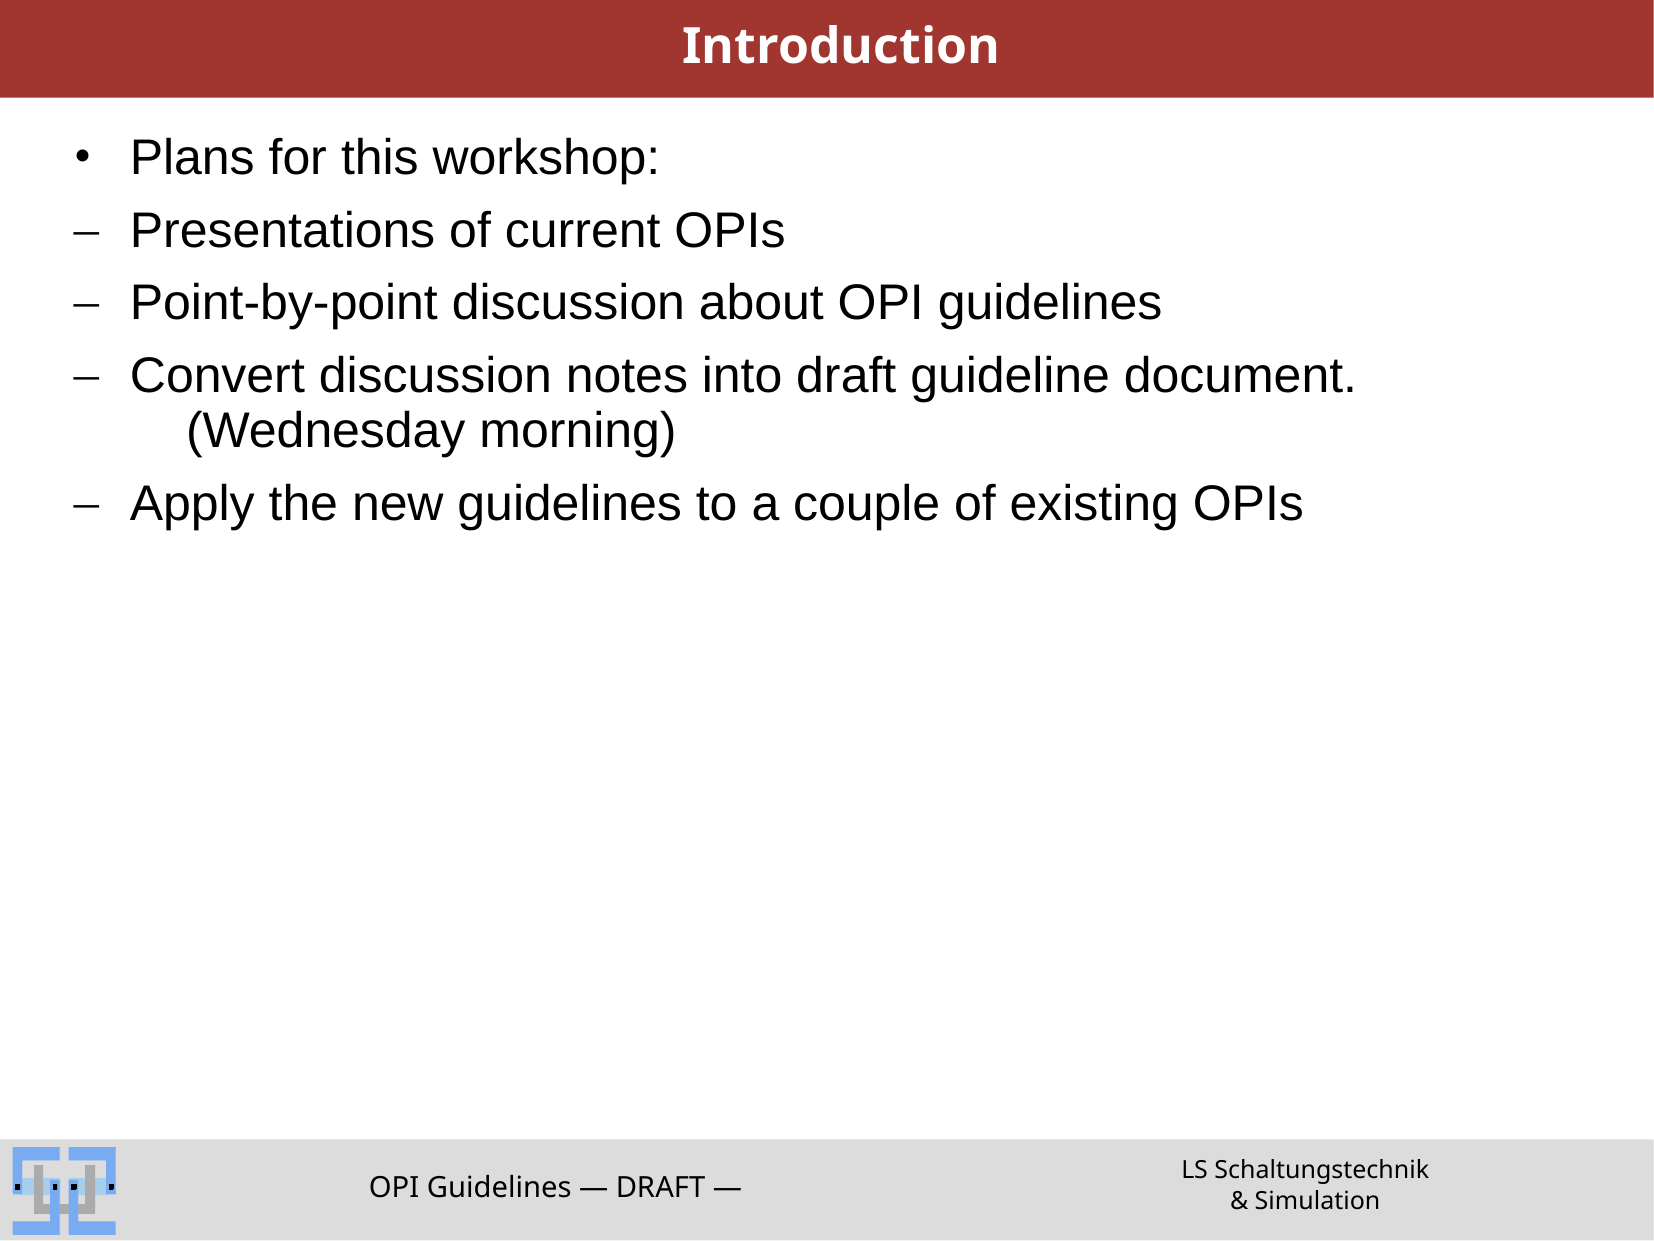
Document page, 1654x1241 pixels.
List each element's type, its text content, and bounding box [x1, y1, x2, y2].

list Plans for this workshop: Presentations of current OPIs Point-by-point discussion about OPI guidelines Convert discussion notes into draft guideline document. (Wednesday morning) Apply the new guidelines to a couple of existing OPIs [73, 130, 1579, 949]
text_box OPI Guidelines — DRAFT — [368, 1167, 1122, 1211]
title Introduction [97, 6, 1586, 81]
